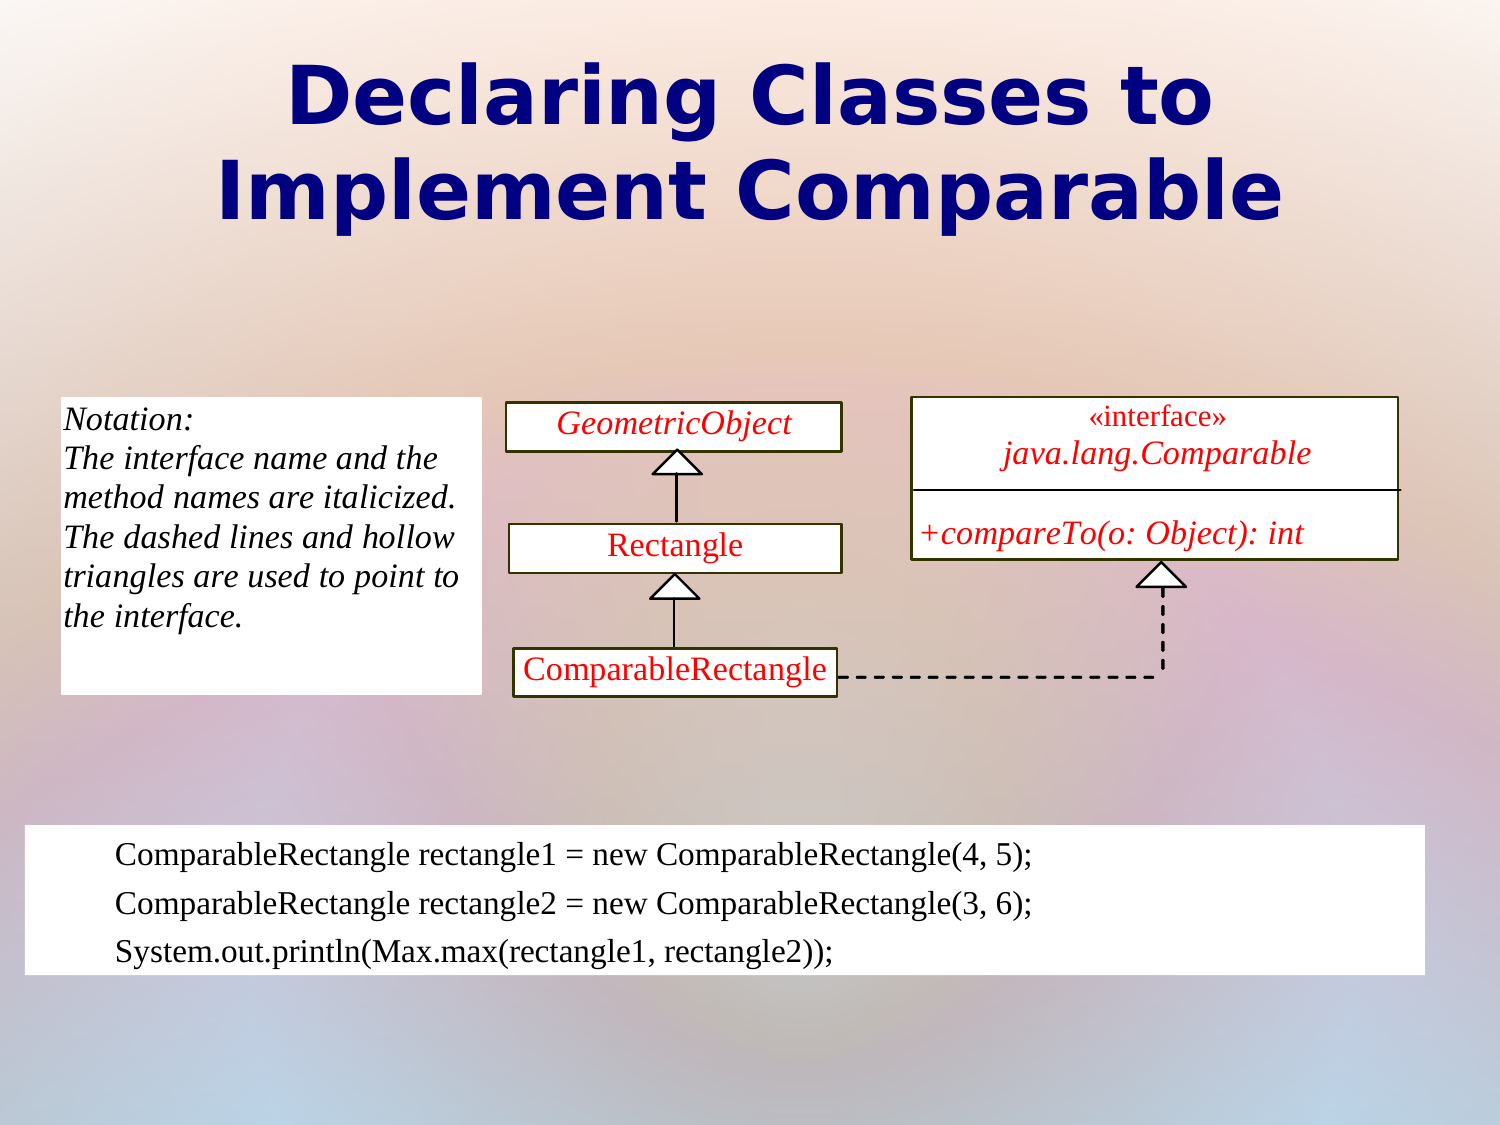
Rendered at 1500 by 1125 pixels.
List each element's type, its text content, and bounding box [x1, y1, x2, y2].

text_box ComparableRectangle rectangle1 = new ComparableRectangle(4, 5); ComparableRectangle rectangle2 = new ComparableRectangle(3, 6); System.out.println(Max.max(rectangle1, rectangle2)); [24, 825, 1425, 976]
picture [0, 0, 1500, 1125]
chart [37, 373, 1426, 713]
title Declaring Classes to Implement Comparable [75, 49, 1425, 239]
